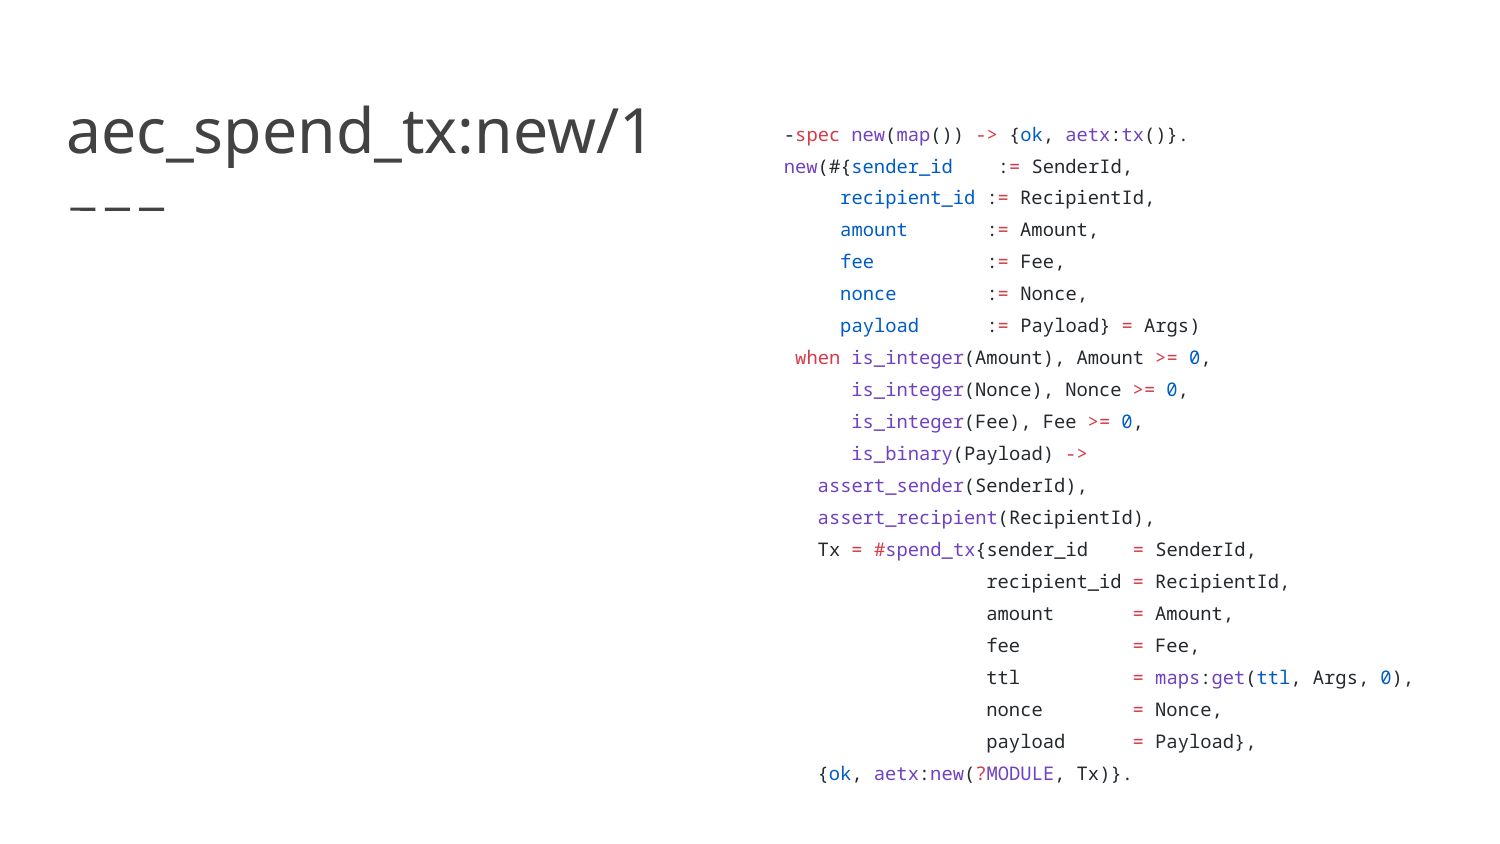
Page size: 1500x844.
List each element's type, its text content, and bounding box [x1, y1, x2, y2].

title aec_spend_tx:new/1 [51, 61, 1449, 182]
list -spec new(map()) -> {ok, aetx:tx()}. new(#{sender_id := SenderId, recipient_id := RecipientId, amount := Amount, fee := Fee, nonce := Nonce, payload := Payload} = Args) when is_integer(Amount), Amount >= 0, is_integer(Nonce), Nonce >= 0, is_integer(Fee), Fee >= 0, is_binary(Payload) -> assert_sender(SenderId), assert_recipient(RecipientId), Tx = #spend_tx{sender_id = SenderId, recipient_id = RecipientId, amount = Amount, fee = Fee, ttl = maps:get(ttl, Args, 0), nonce = Nonce, payload = Payload}, {ok, aetx:new(?MODULE, Tx)}. [768, 97, 1438, 607]
